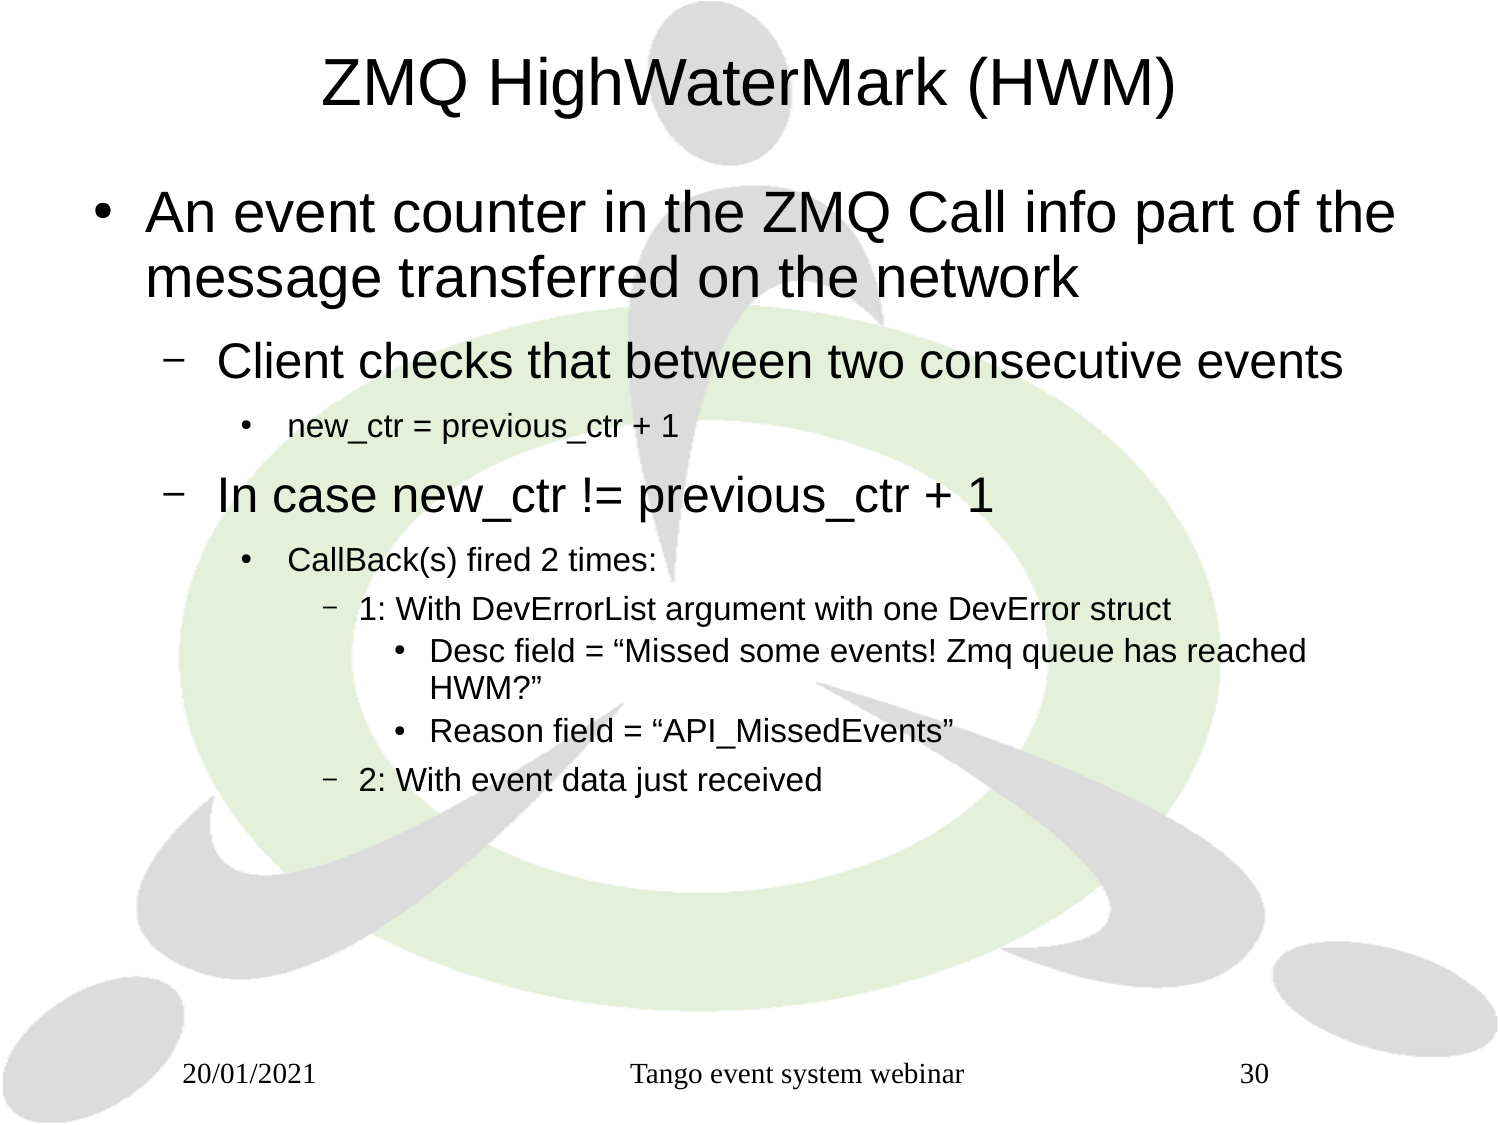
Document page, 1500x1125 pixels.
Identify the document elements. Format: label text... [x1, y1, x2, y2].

title ZMQ HighWaterMark (HWM) [75, 29, 1426, 136]
list An event counter in the ZMQ Call info part of the message transferred on the network Client checks that between two consecutive events new_ctr = previous_ctr + 1 In case new_ctr != previous_ctr + 1 CallBack(s) fired 2 times: 1: With DevErrorList argument with one DevError struct Desc field = “Missed some events! Zmq queue has reached HWM?” Reason field = “API_MissedEvents” 2: With event data just received [75, 179, 1425, 991]
picture [0, 0, 1500, 1125]
